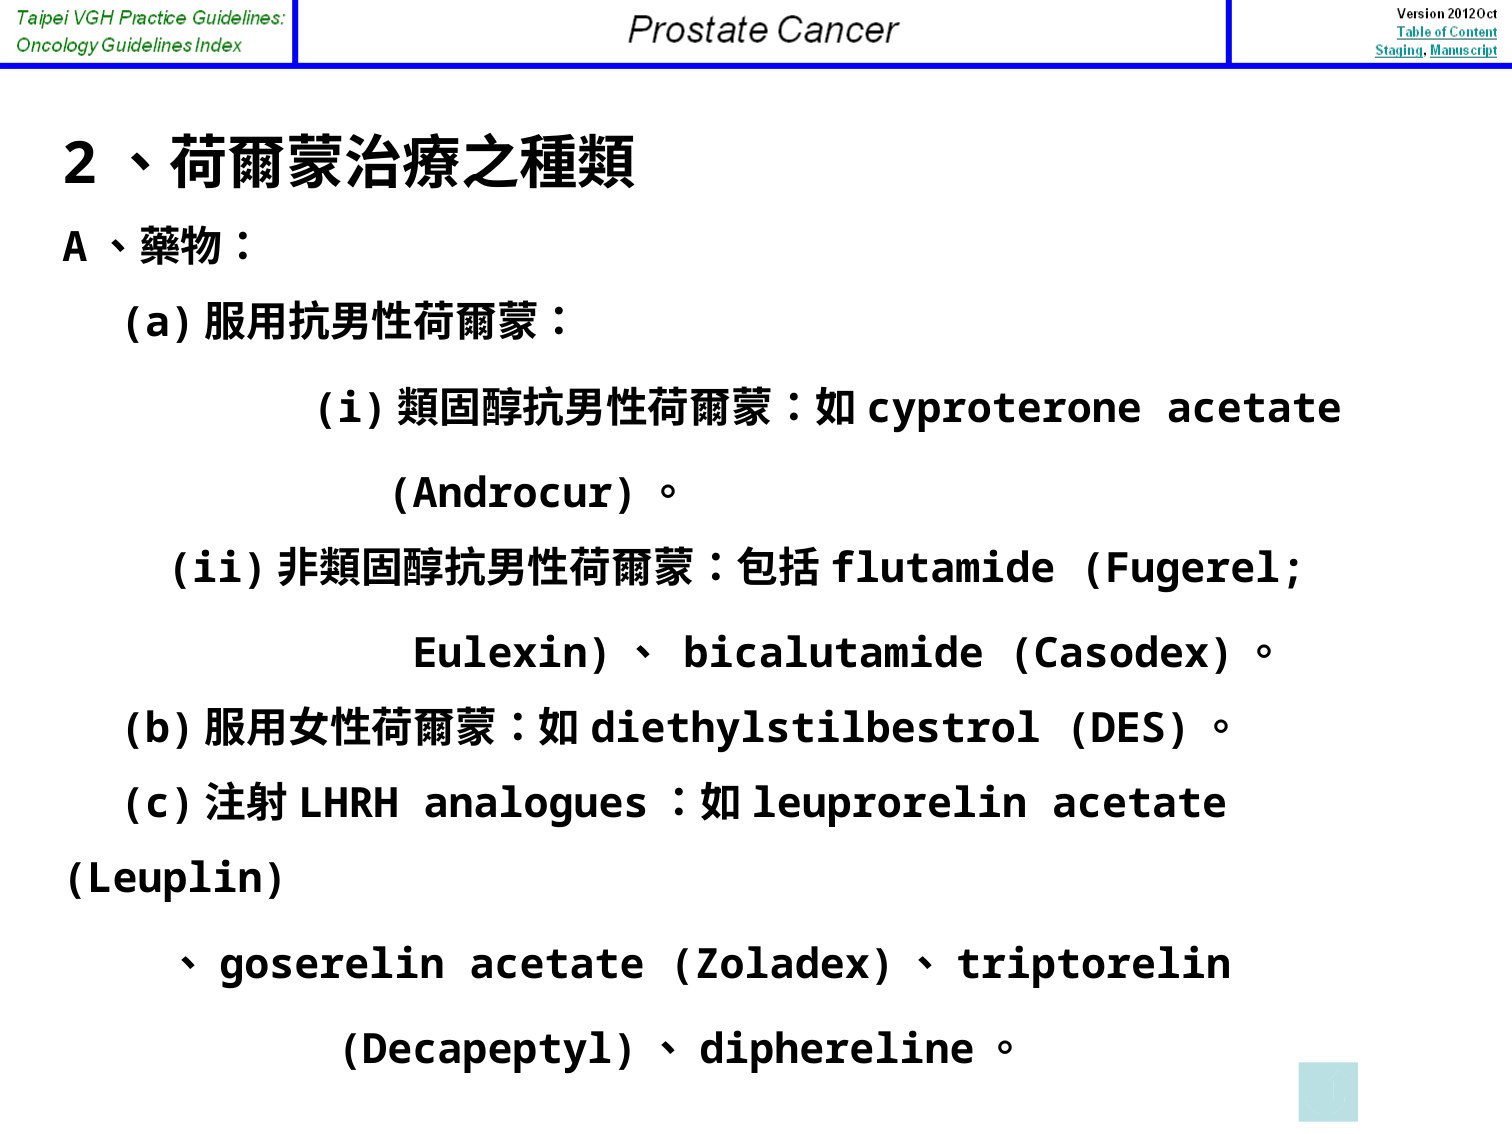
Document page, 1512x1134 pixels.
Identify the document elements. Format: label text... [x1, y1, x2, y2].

subtitle 2、荷爾蒙治療之種類 A、藥物： (a)服用抗男性荷爾蒙： (i)類固醇抗男性荷爾蒙：如cyproterone acetate (Androcur)。 (ii)非類固醇抗男性荷爾蒙：包括flutamide (Fugerel; Eulexin)、 bicalutamide (Casodex)。 (b)服用女性荷爾蒙：如diethylstilbestrol (DES)。 (c)注射LHRH analogues：如leuprorelin acetate (Leuplin) 、goserelin acetate (Zoladex)、triptorelin (Decapeptyl)、diphereline。 [47, 82, 1477, 1052]
